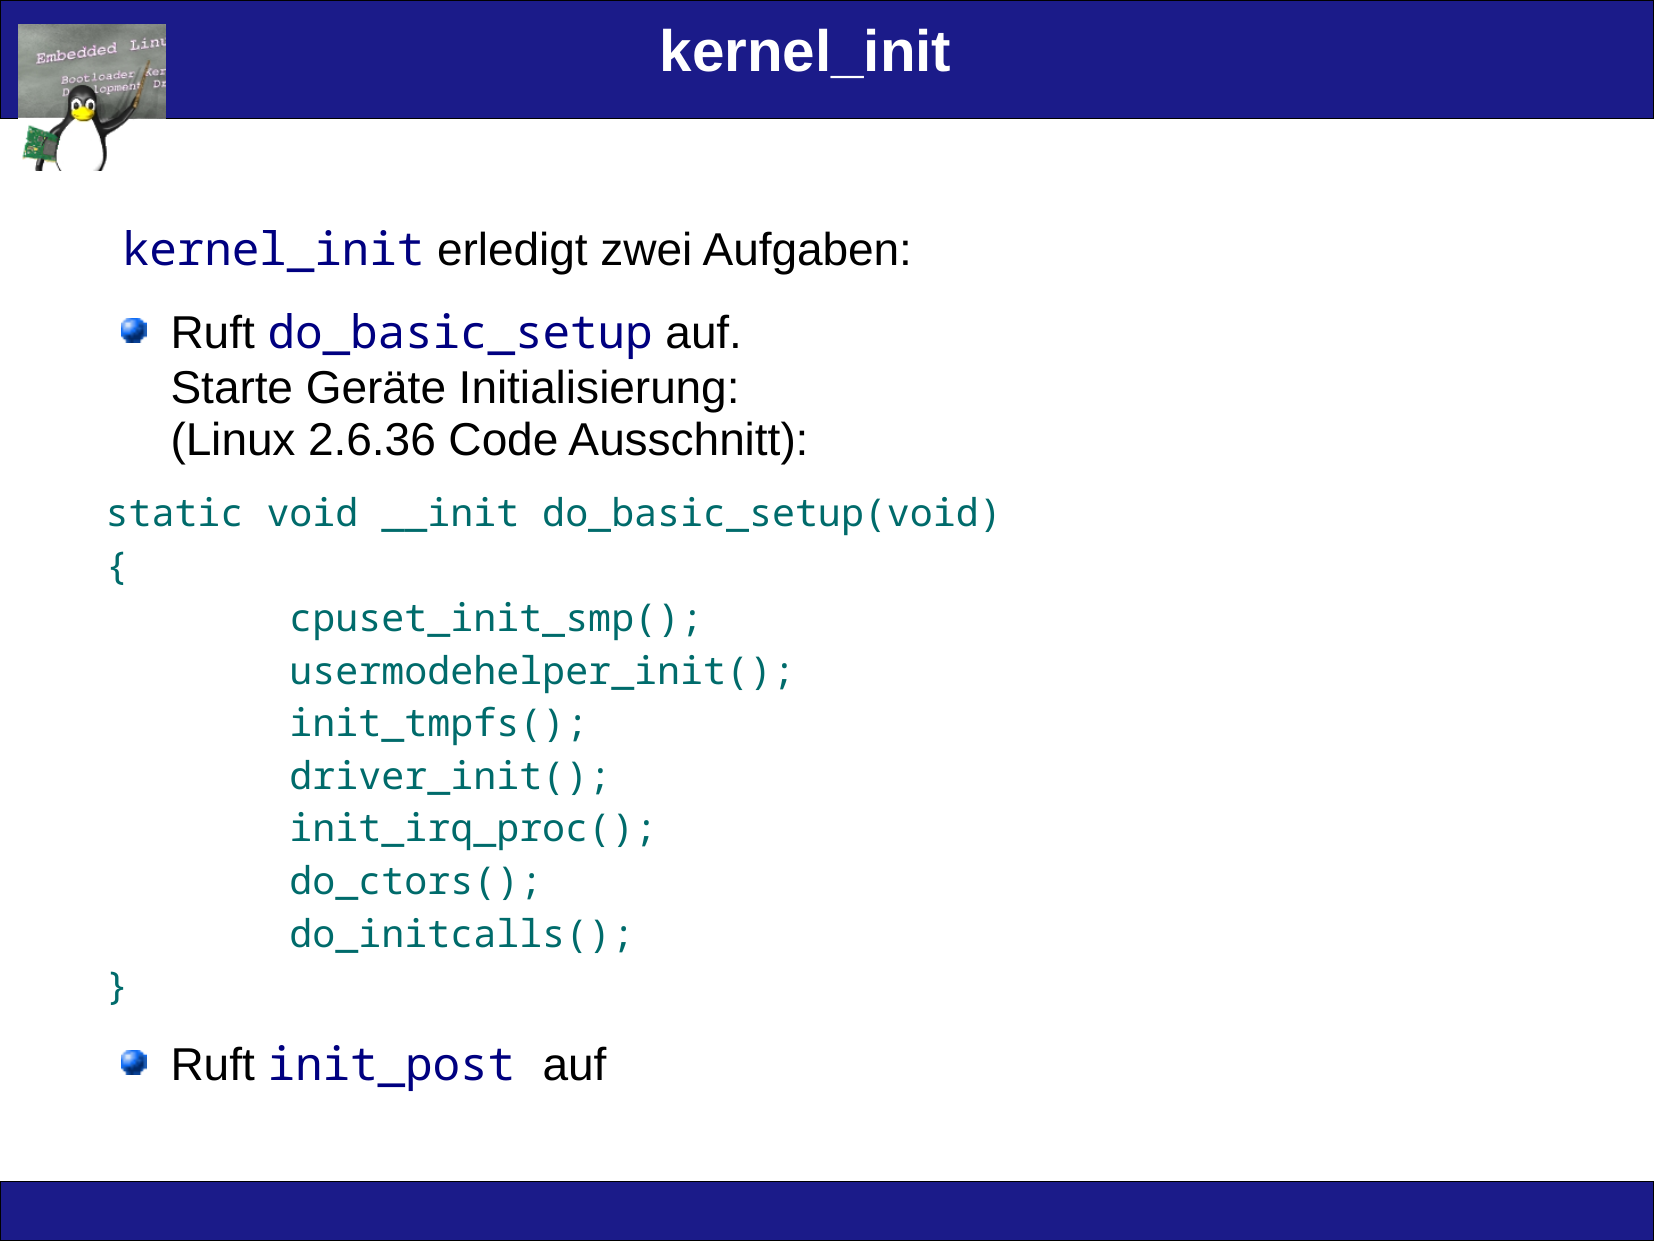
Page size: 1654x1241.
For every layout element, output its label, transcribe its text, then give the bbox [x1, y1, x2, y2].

list kernel_init erledigt zwei Aufgaben: Ruft do_basic_setup auf. Starte Geräte Initialisierung: (Linux 2.6.36 Code Ausschnitt): static void __init do_basic_setup(void) { cpuset_init_smp(); usermodehelper_init(); init_tmpfs(); driver_init(); init_irq_proc(); do_ctors(); do_initcalls(); } Ruft init_post auf [105, 216, 1518, 1096]
title kernel_init [60, 0, 1551, 103]
picture [18, 24, 166, 171]
